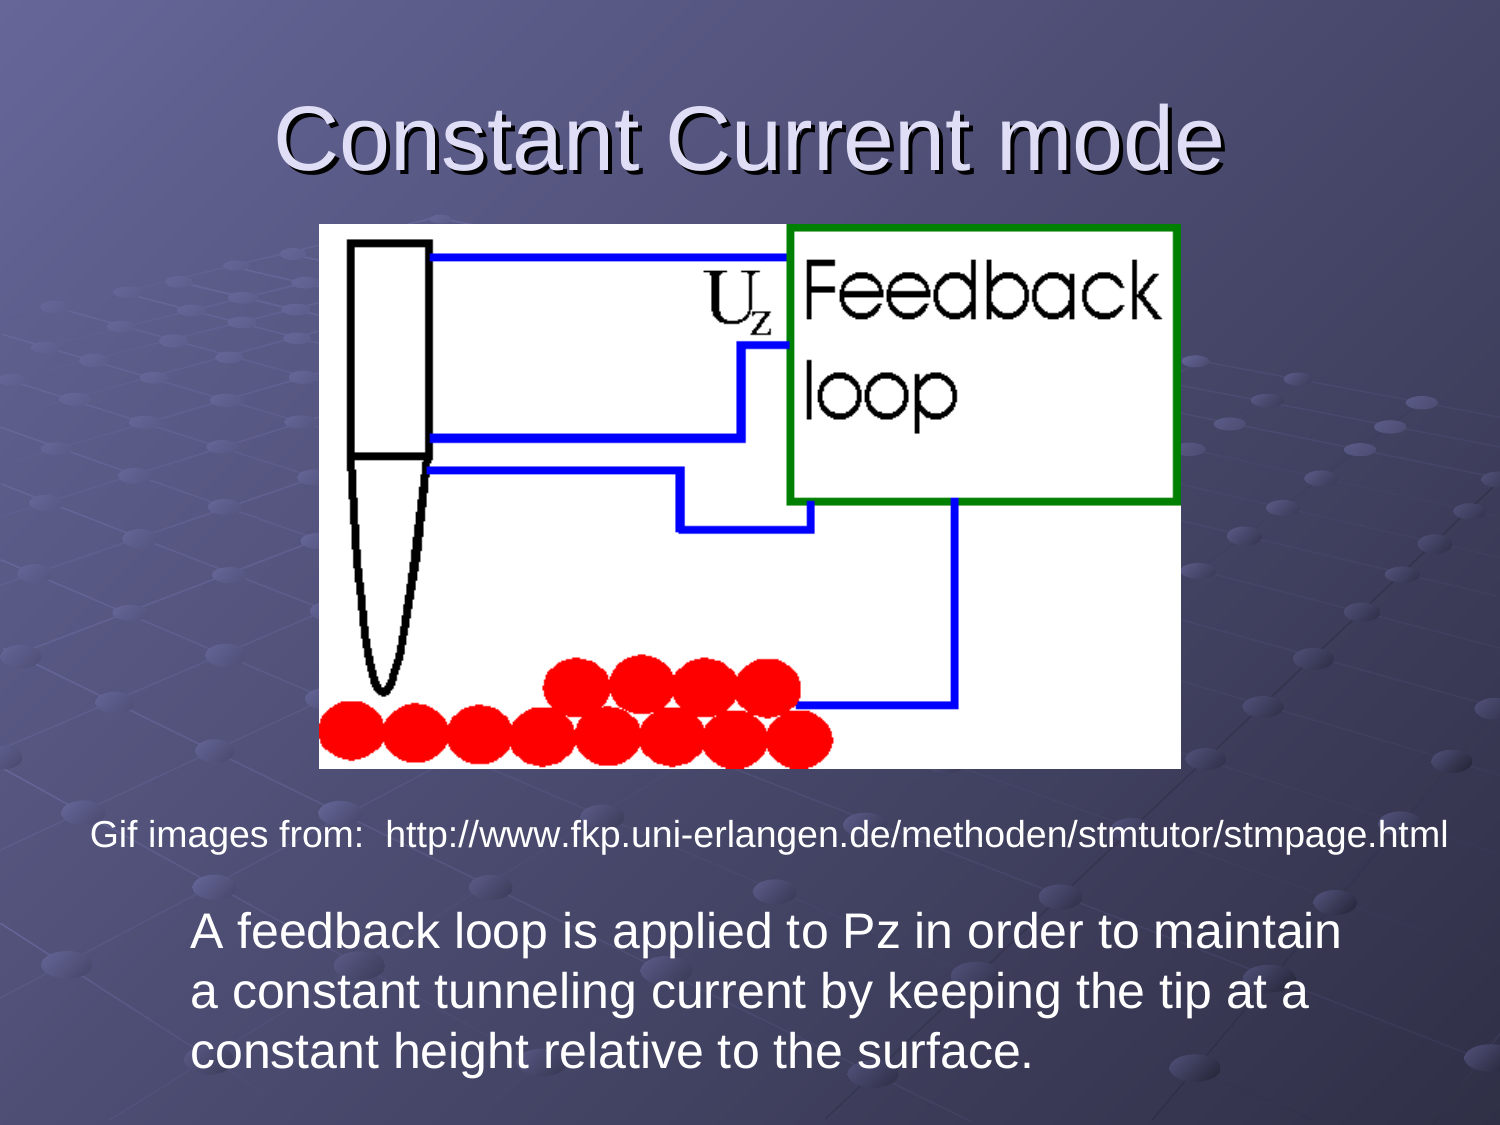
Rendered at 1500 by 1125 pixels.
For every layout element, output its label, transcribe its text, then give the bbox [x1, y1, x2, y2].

title Constant Current mode [75, 45, 1426, 233]
text_box Gif images from: http://www.fkp.uni-erlangen.de/methoden/stmtutor/stmpage.html [75, 802, 1465, 863]
picture [319, 224, 1181, 769]
text_box A feedback loop is applied to Pz in order to maintain a constant tunneling current by keeping the tip at a constant height relative to the surface. [175, 891, 1373, 1087]
